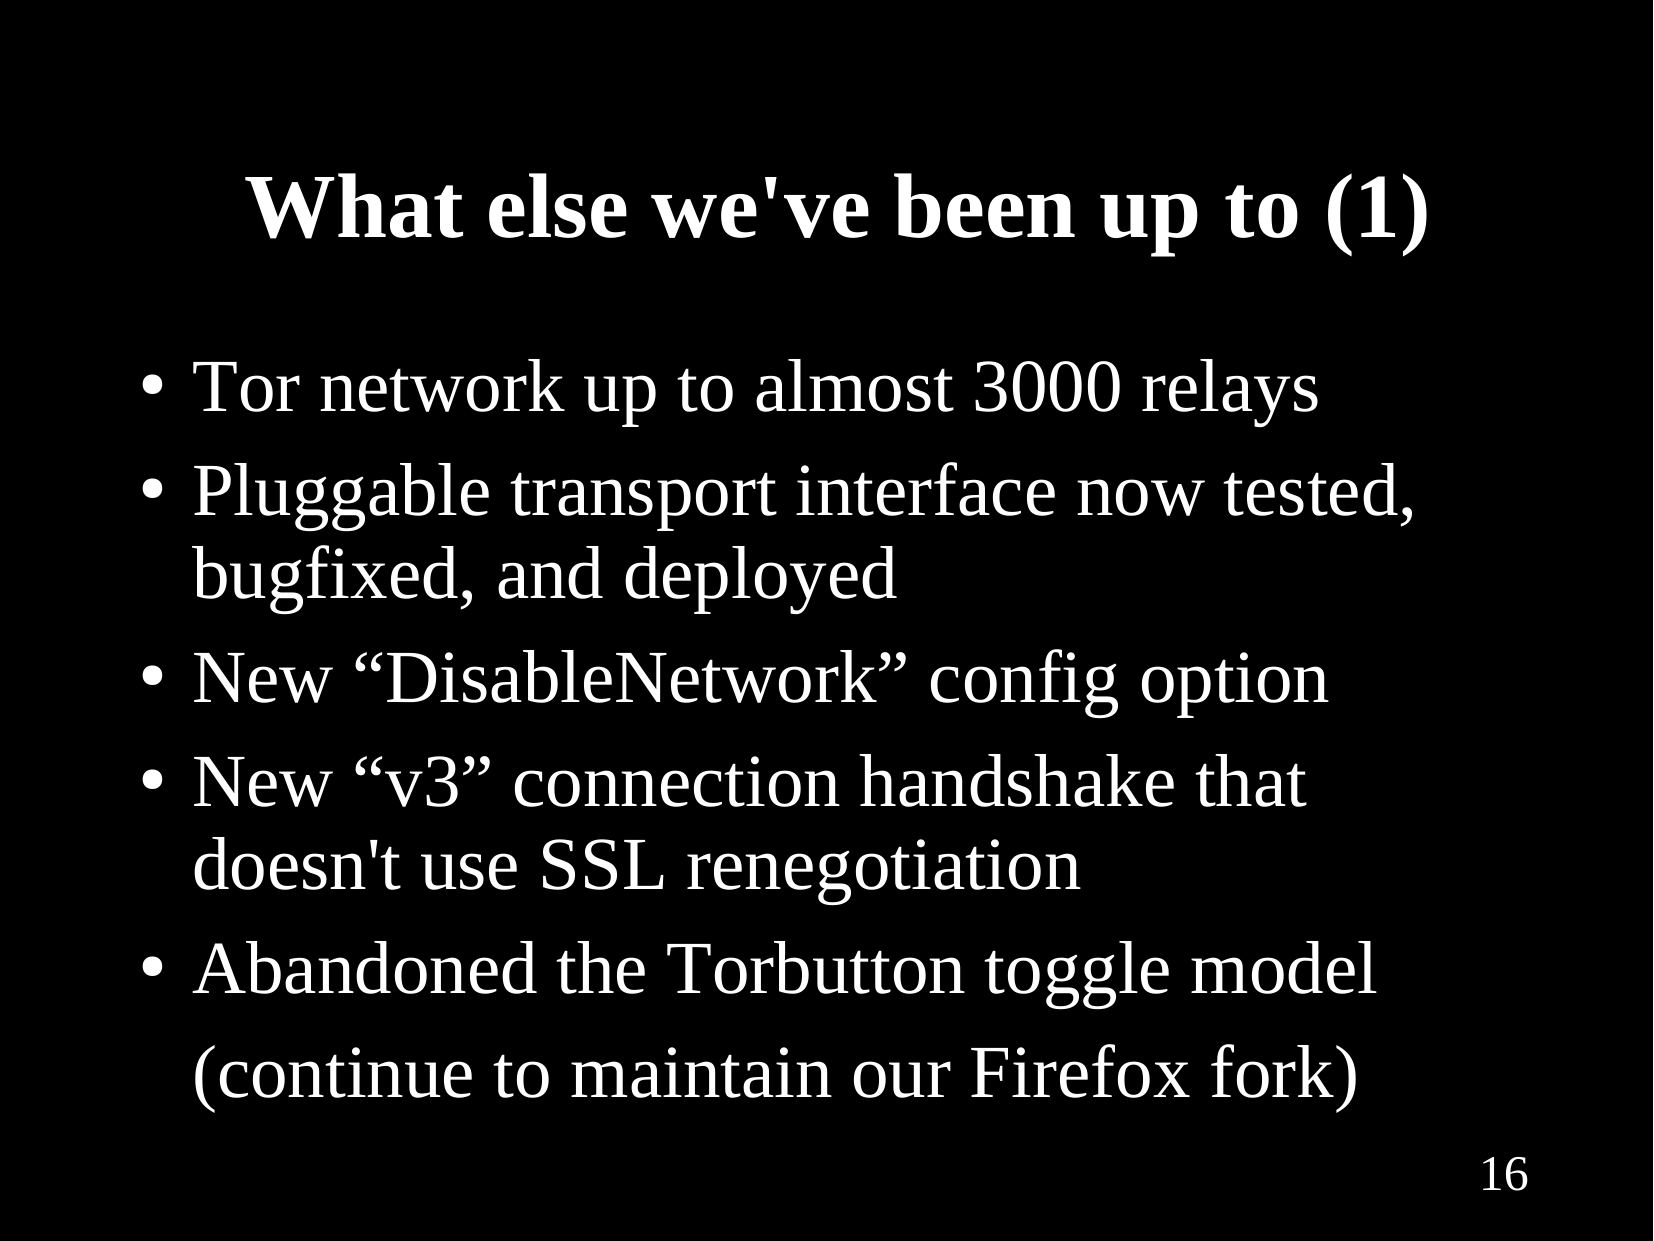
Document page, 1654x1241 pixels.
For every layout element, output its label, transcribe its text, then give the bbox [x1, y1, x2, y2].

title What else we've been up to (1) [121, 102, 1534, 311]
list Tor network up to almost 3000 relays Pluggable transport interface now tested, bugfixed, and deployed New “DisableNetwork” config option New “v3” connection handshake that doesn't use SSL renegotiation Abandoned the Torbutton toggle model (continue to maintain our Firefox fork) [121, 344, 1534, 1127]
